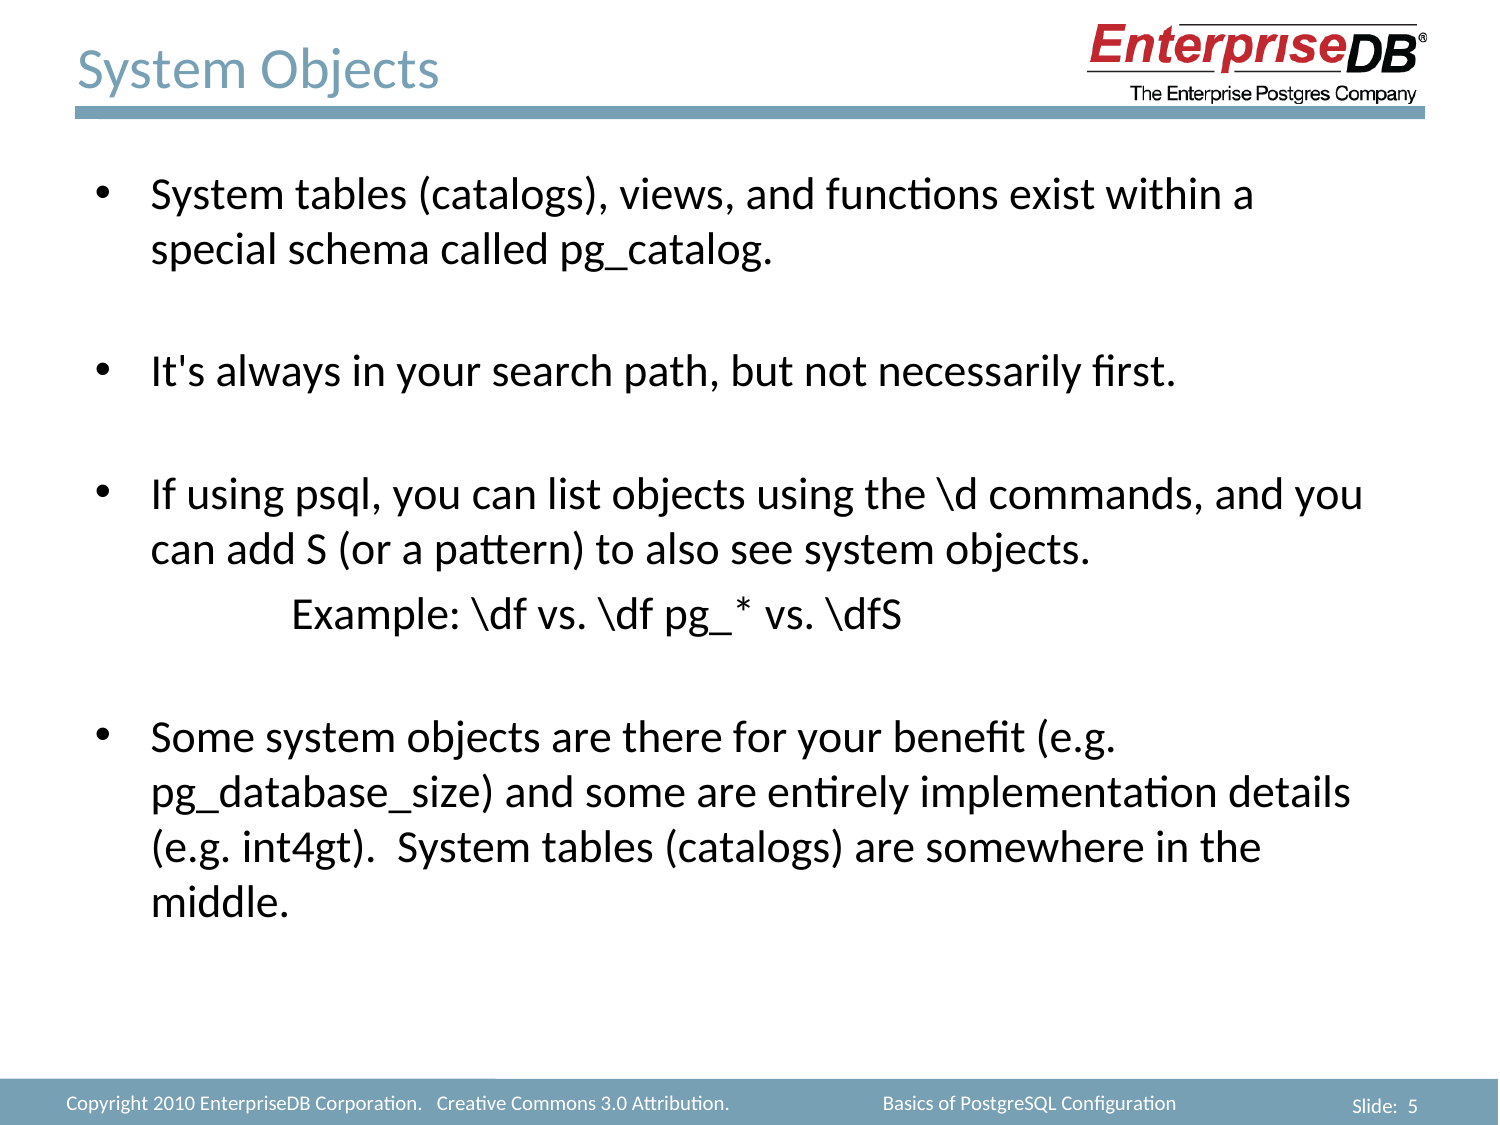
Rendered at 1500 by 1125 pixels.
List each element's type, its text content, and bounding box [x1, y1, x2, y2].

title System Objects [62, 4, 1088, 126]
picture [1088, 24, 1427, 104]
list System tables (catalogs), views, and functions exist within a special schema called pg_catalog. It's always in your search path, but not necessarily first. If using psql, you can list objects using the \d commands, and you can add S (or a pattern) to also see system objects. Example: \df vs. \df pg_* vs. \dfS Some system objects are there for your benefit (e.g. pg_database_size) and some are entirely implementation details (e.g. int4gt). System tables (catalogs) are somewhere in the middle. [79, 155, 1384, 1051]
